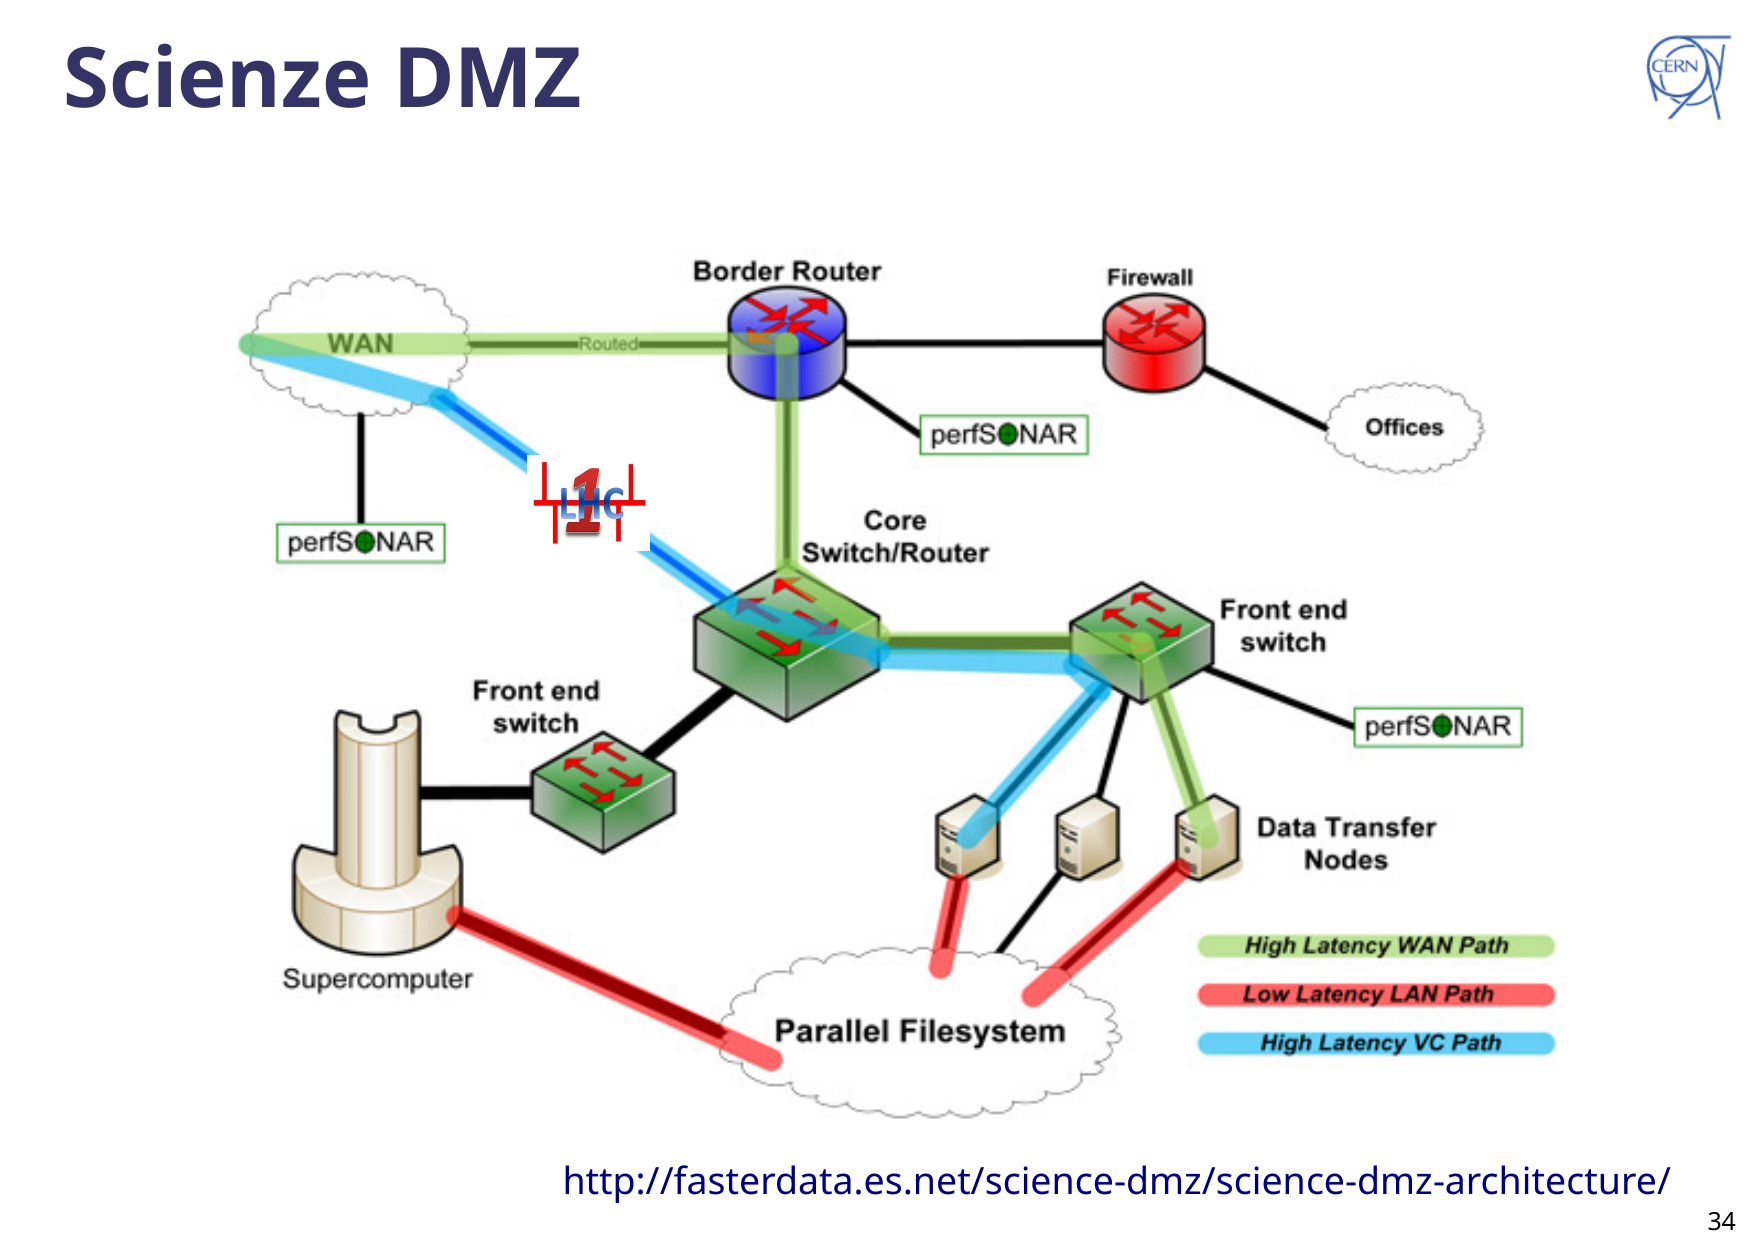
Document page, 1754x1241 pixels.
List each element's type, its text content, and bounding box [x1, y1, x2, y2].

text_box http://fasterdata.es.net/science-dmz/science-dmz-architecture/ [547, 1147, 1723, 1241]
picture [237, 248, 1559, 1121]
title Scienze DMZ [63, 0, 1621, 166]
picture [1646, 34, 1732, 120]
